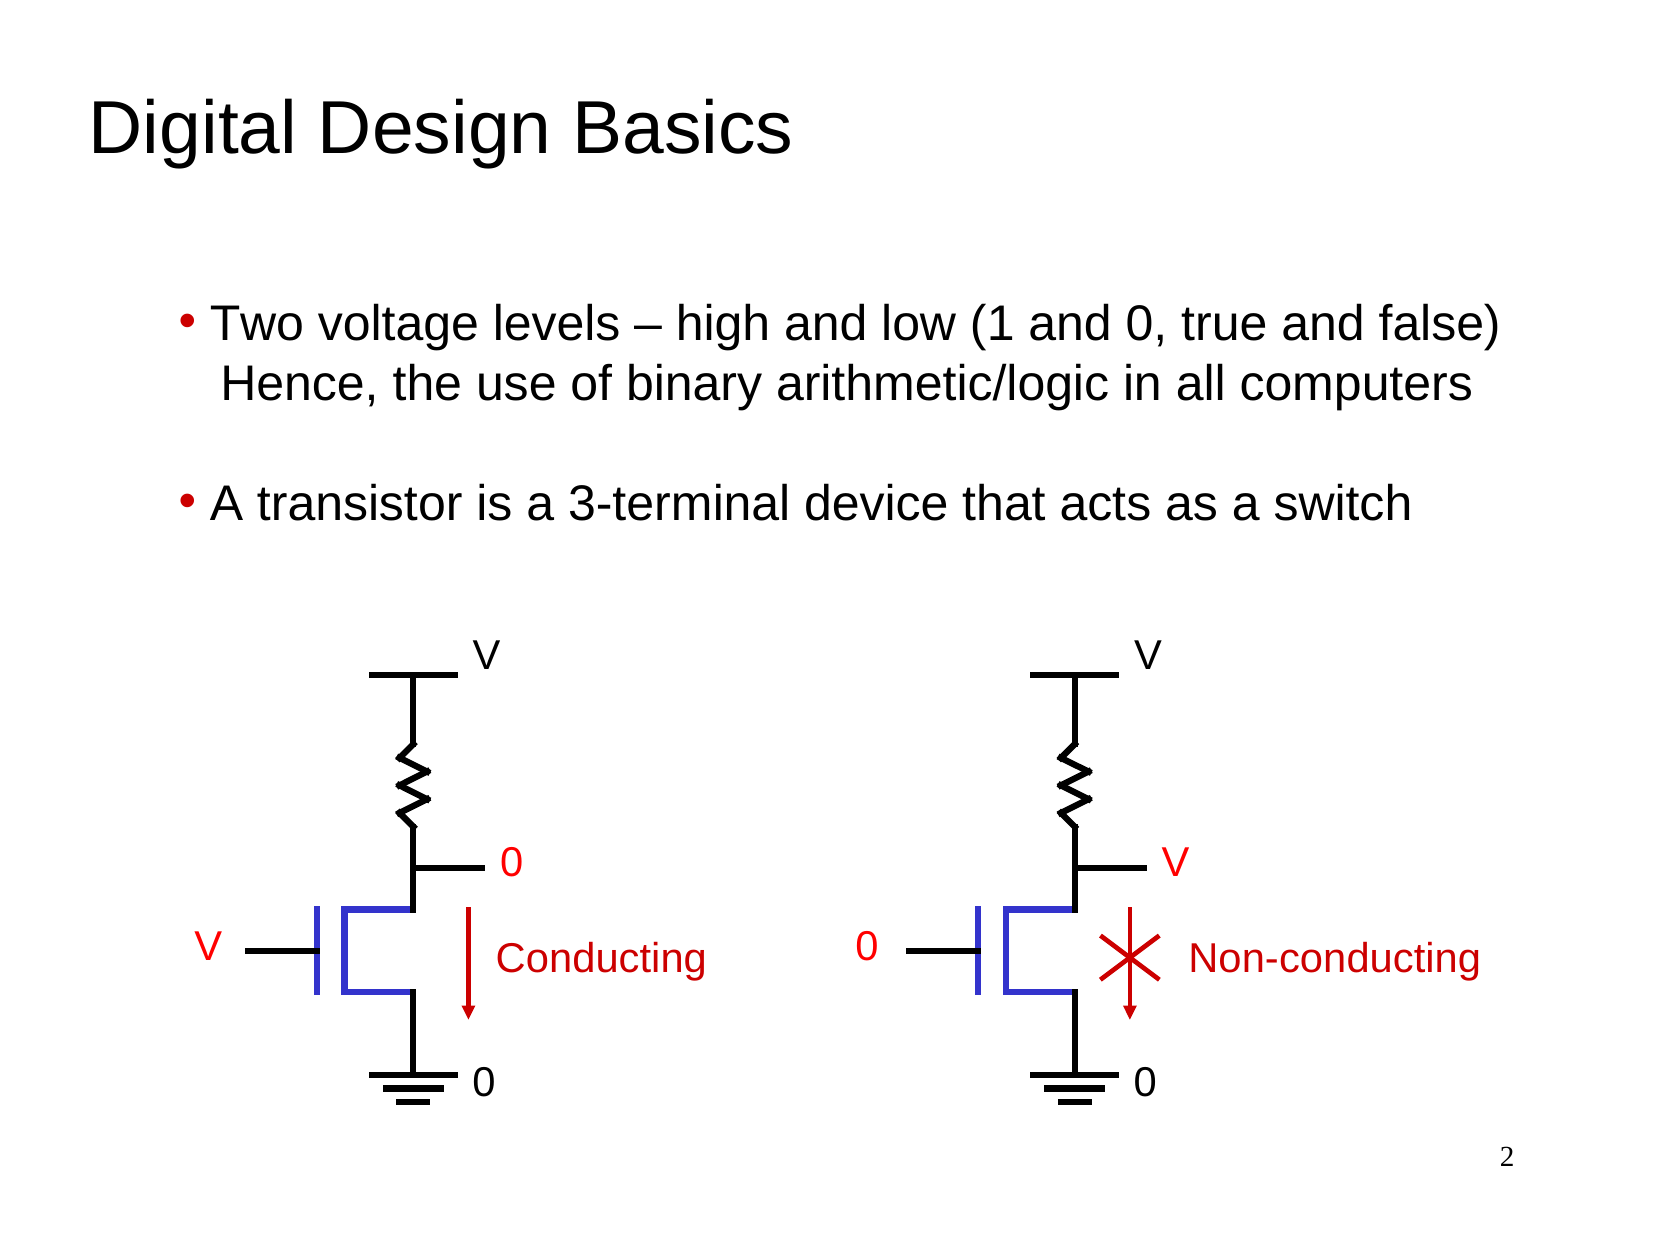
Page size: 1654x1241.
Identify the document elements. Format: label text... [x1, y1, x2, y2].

text_box 0 [840, 911, 894, 977]
text_box V [1119, 620, 1177, 686]
text_box <number> [1184, 1129, 1530, 1213]
text_box 0 [457, 1047, 511, 1113]
text_box V [457, 620, 516, 686]
text_box V [1146, 826, 1205, 893]
text_box V [179, 911, 237, 977]
text_box Two voltage levels – high and low (1 and 0, true and false) Hence, the use of binary arithmetic/logic in all computers A transistor is a 3-terminal device that acts as a switch [163, 282, 1517, 539]
text_box Conducting [480, 923, 722, 989]
text_box Non-conducting [1173, 923, 1497, 989]
text_box 0 [1119, 1047, 1172, 1113]
text_box 0 [485, 826, 539, 893]
text_box Digital Design Basics [73, 71, 809, 177]
